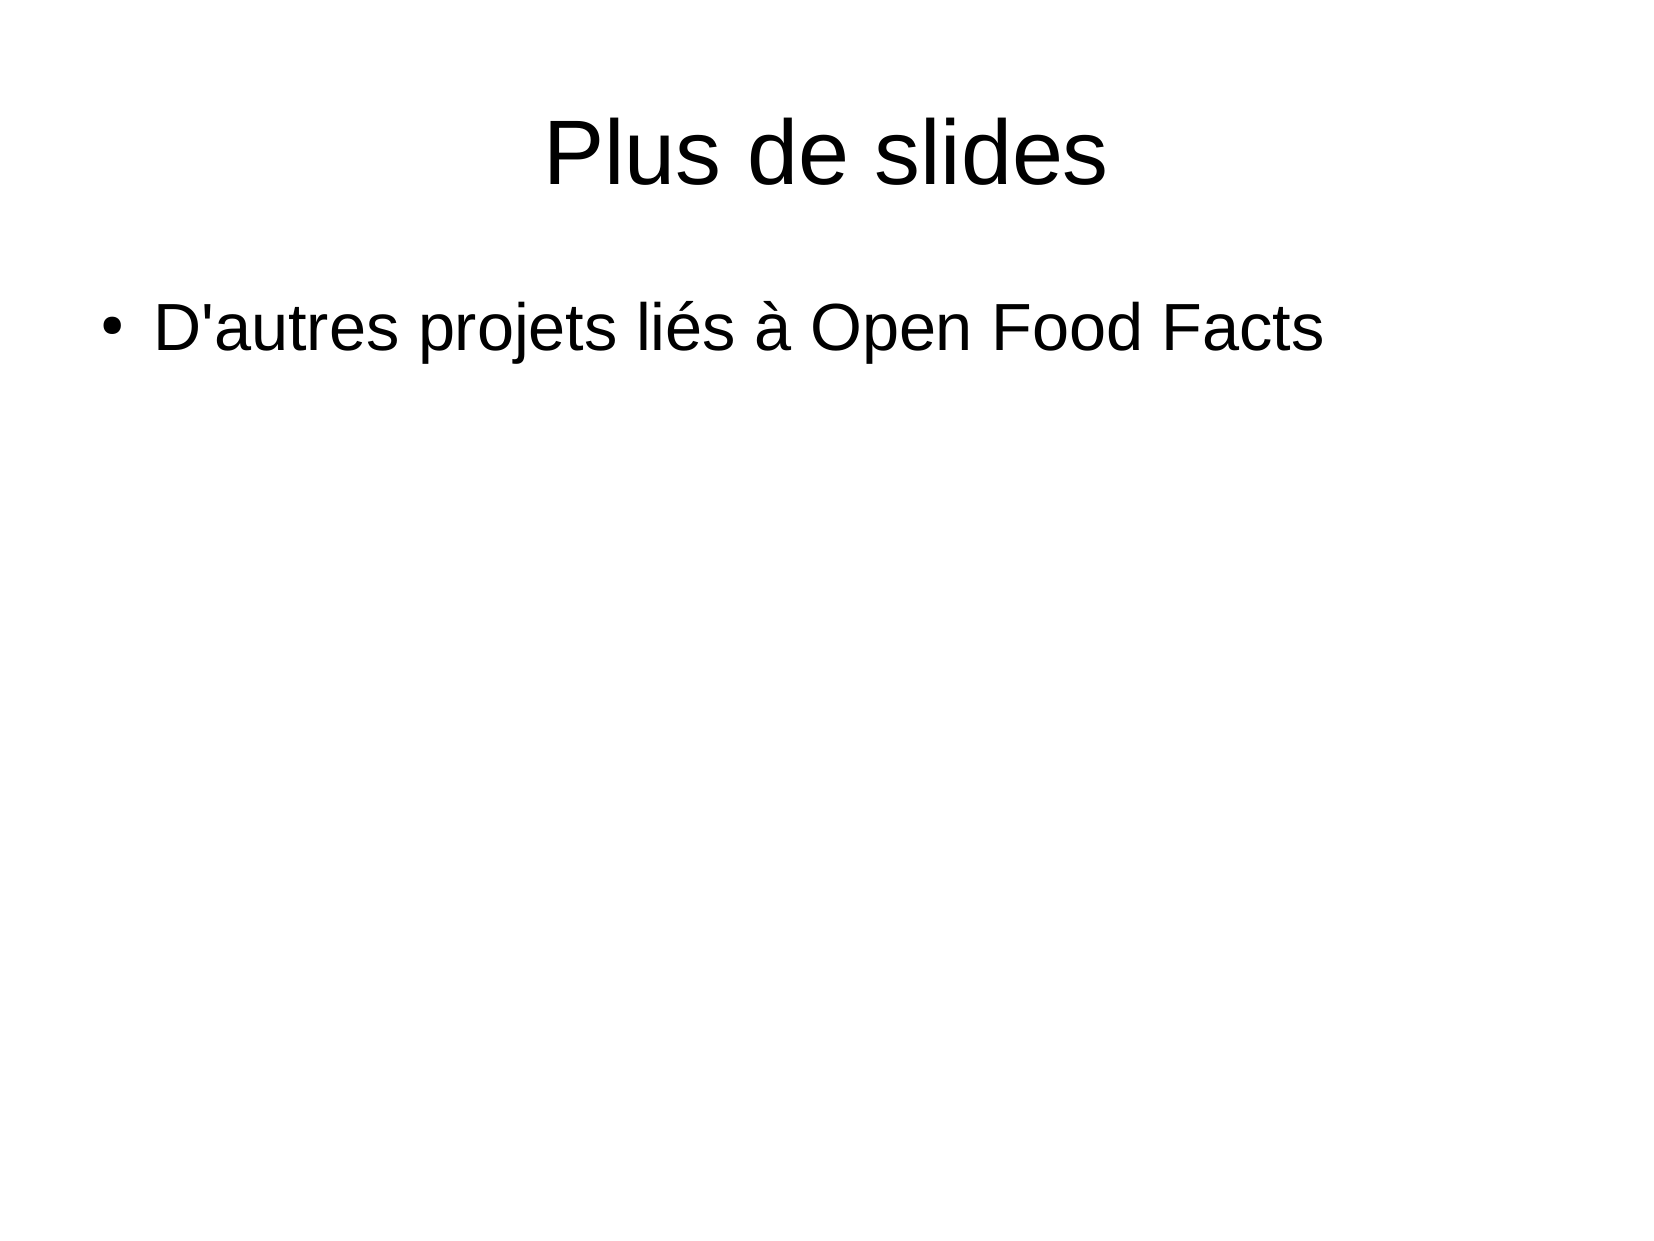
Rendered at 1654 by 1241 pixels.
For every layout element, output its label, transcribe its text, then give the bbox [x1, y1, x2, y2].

list D'autres projets liés à Open Food Facts [82, 290, 1571, 1010]
title Plus de slides [82, 49, 1571, 257]
